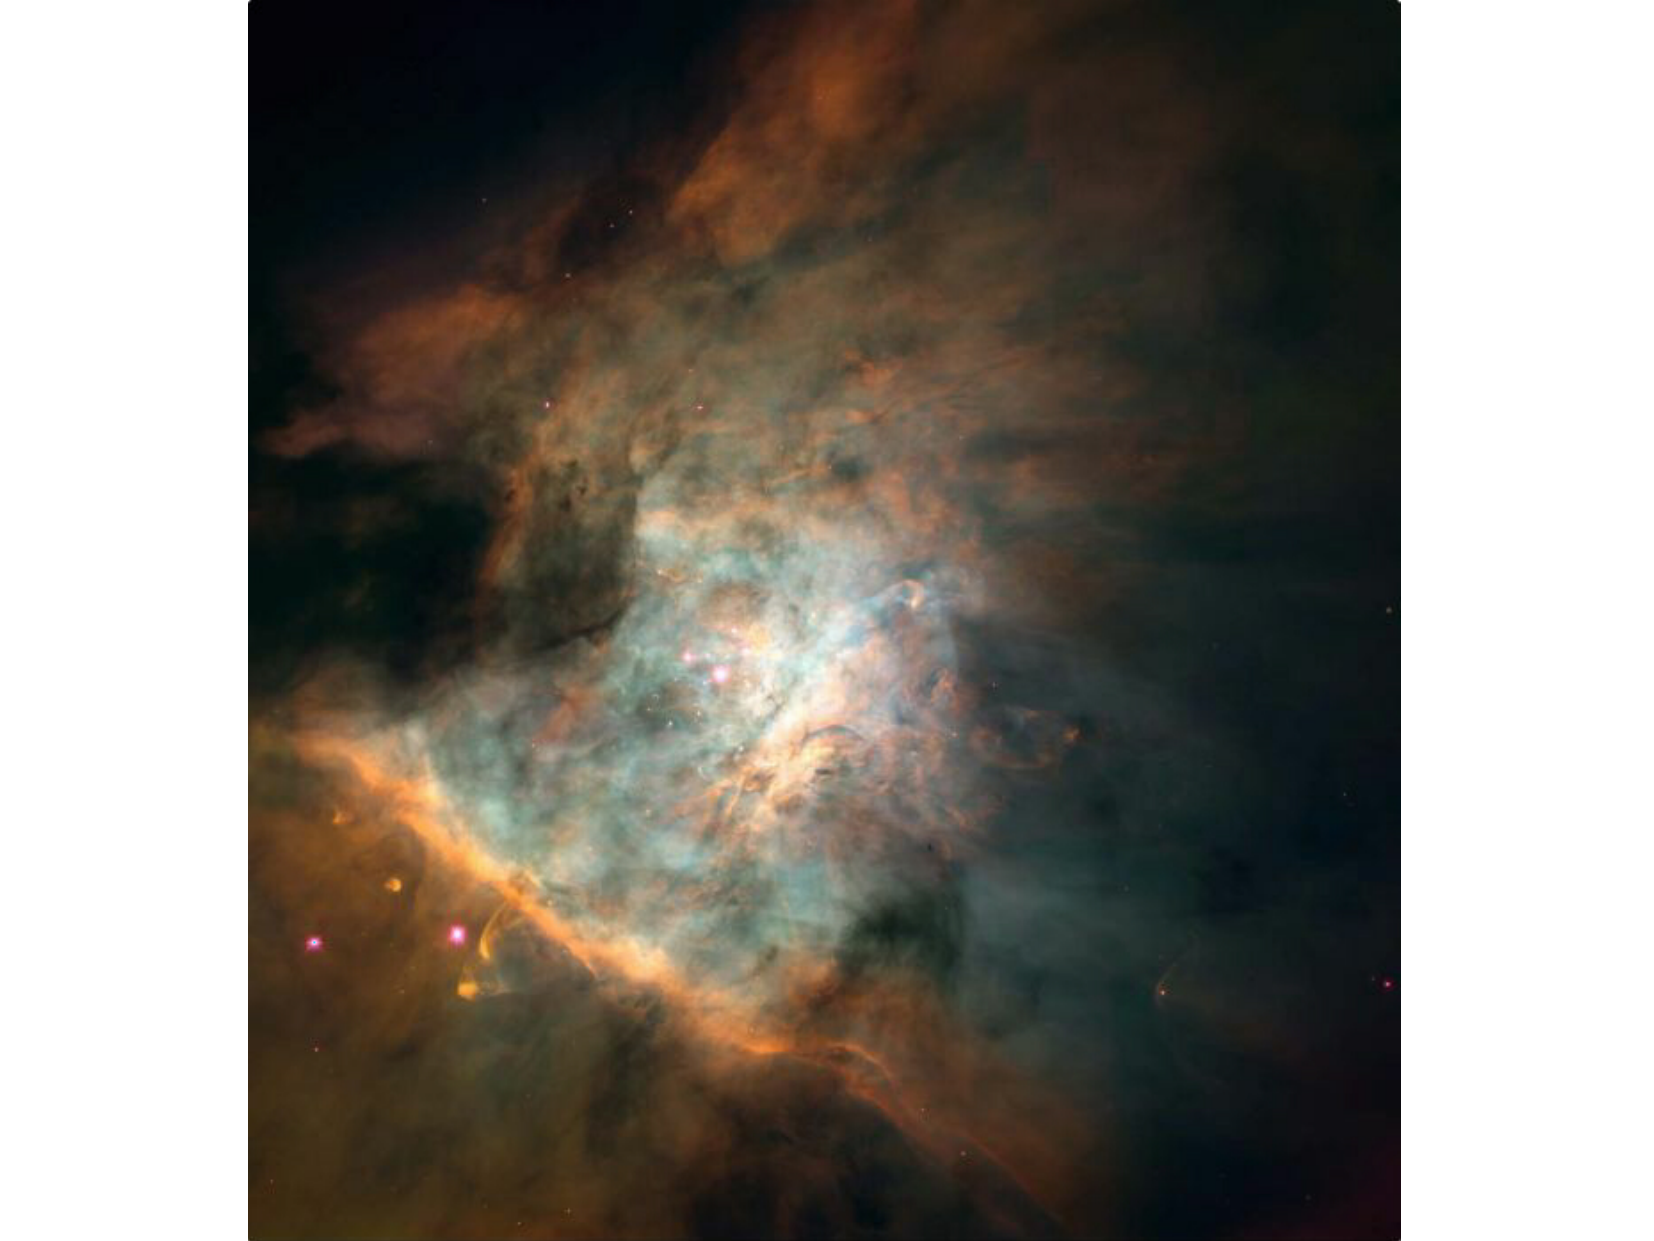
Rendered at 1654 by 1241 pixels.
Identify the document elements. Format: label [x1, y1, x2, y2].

picture [248, 0, 1401, 1241]
